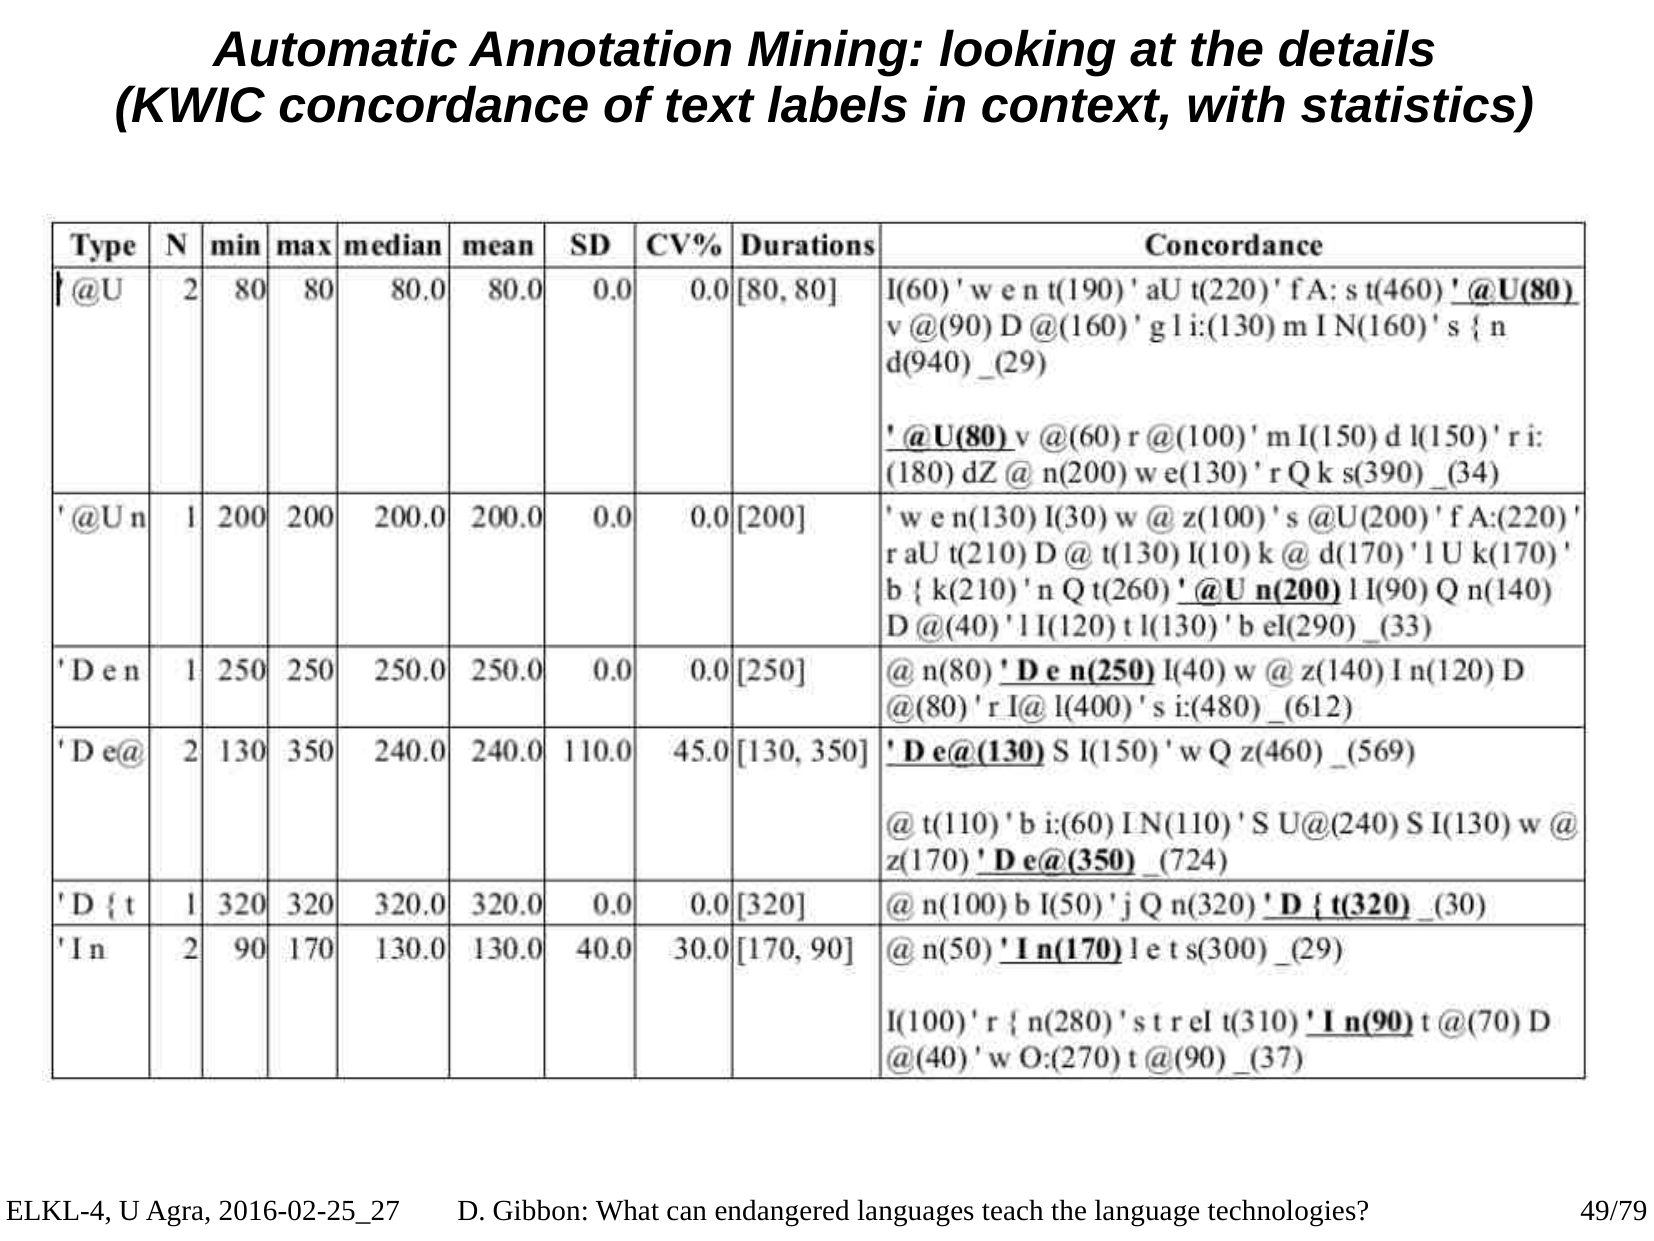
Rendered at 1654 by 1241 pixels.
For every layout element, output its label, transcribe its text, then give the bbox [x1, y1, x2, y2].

title Automatic Annotation Mining: looking at the details (KWIC concordance of text labels in context, with statistics) [0, 20, 1654, 134]
picture [42, 214, 1596, 1086]
